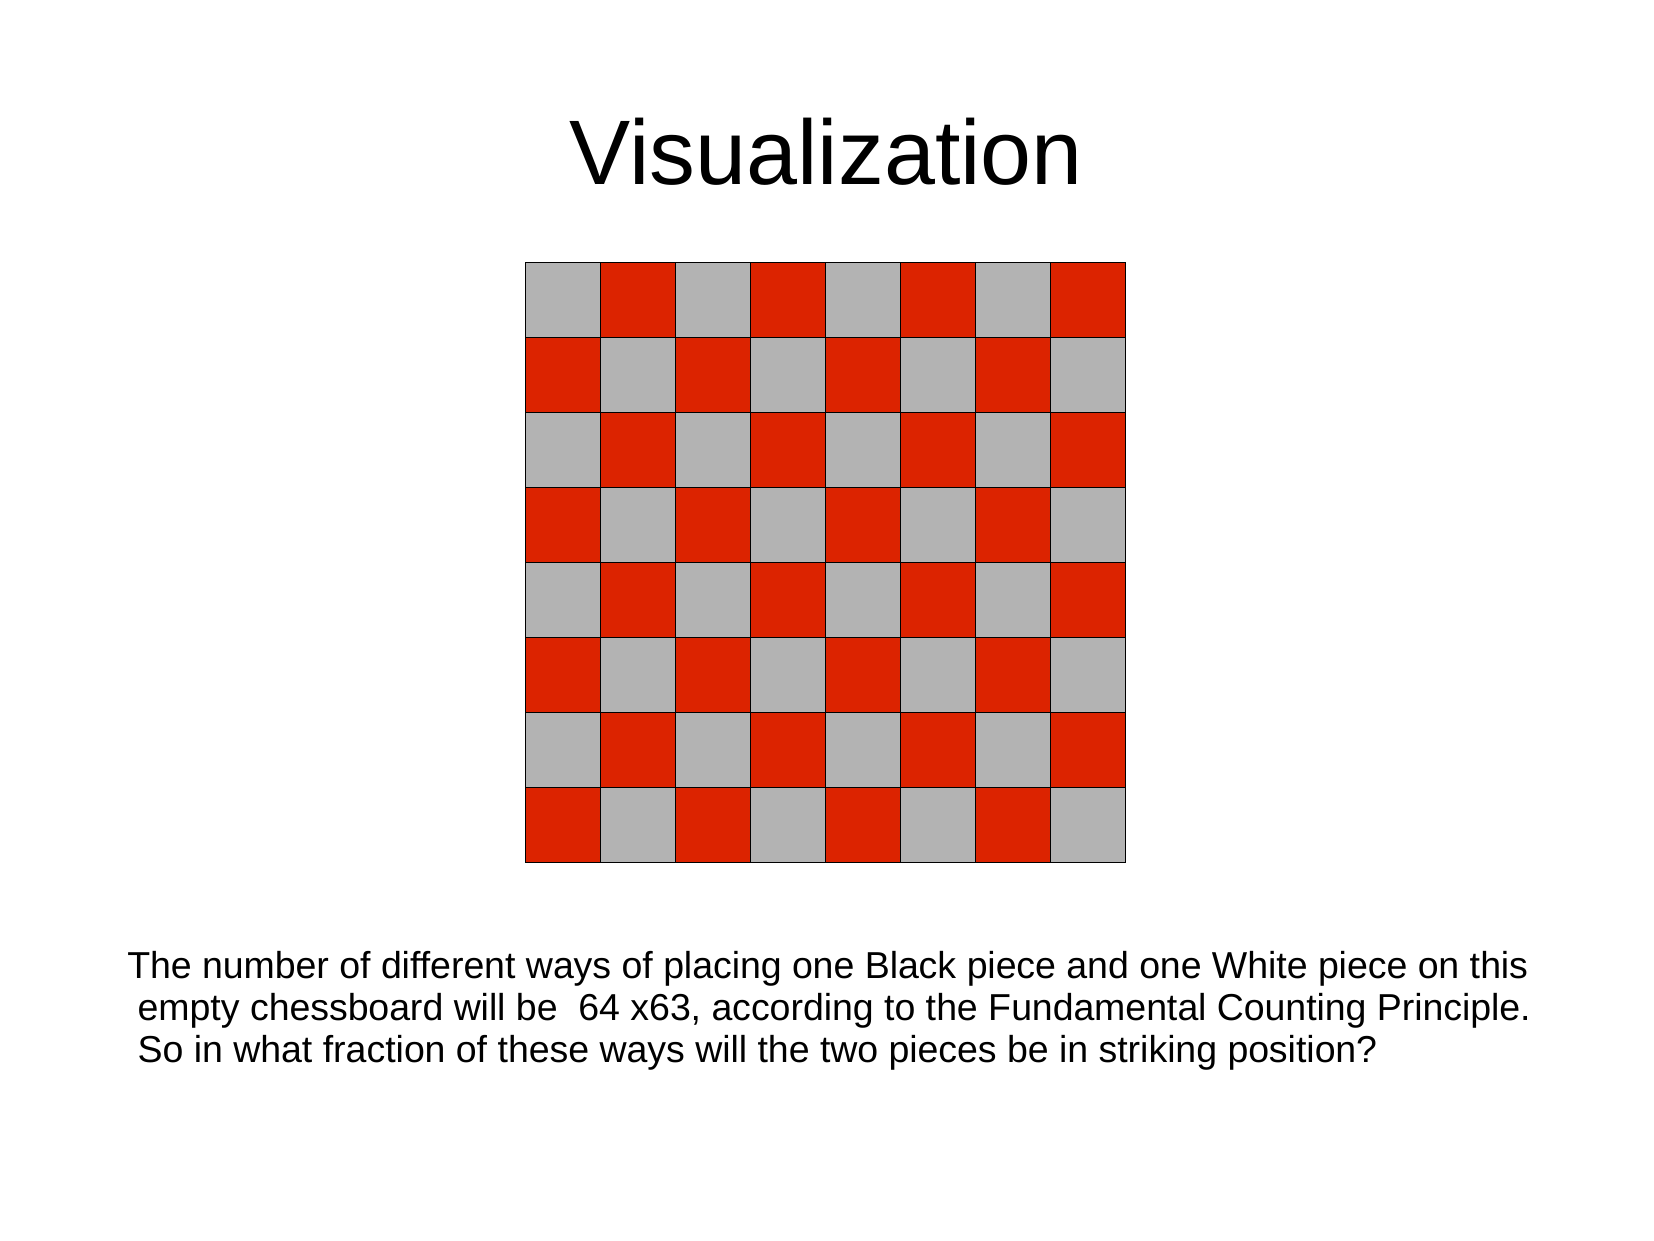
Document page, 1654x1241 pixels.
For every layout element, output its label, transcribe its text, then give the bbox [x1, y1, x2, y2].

text_box The number of different ways of placing one Black piece and one White piece on this empty chessboard will be 64 x63, according to the Fundamental Counting Principle. So in what fraction of these ways will the two pieces be in striking position? [112, 937, 1555, 1079]
title Visualization [82, 49, 1571, 257]
text_box [525, 262, 1126, 863]
